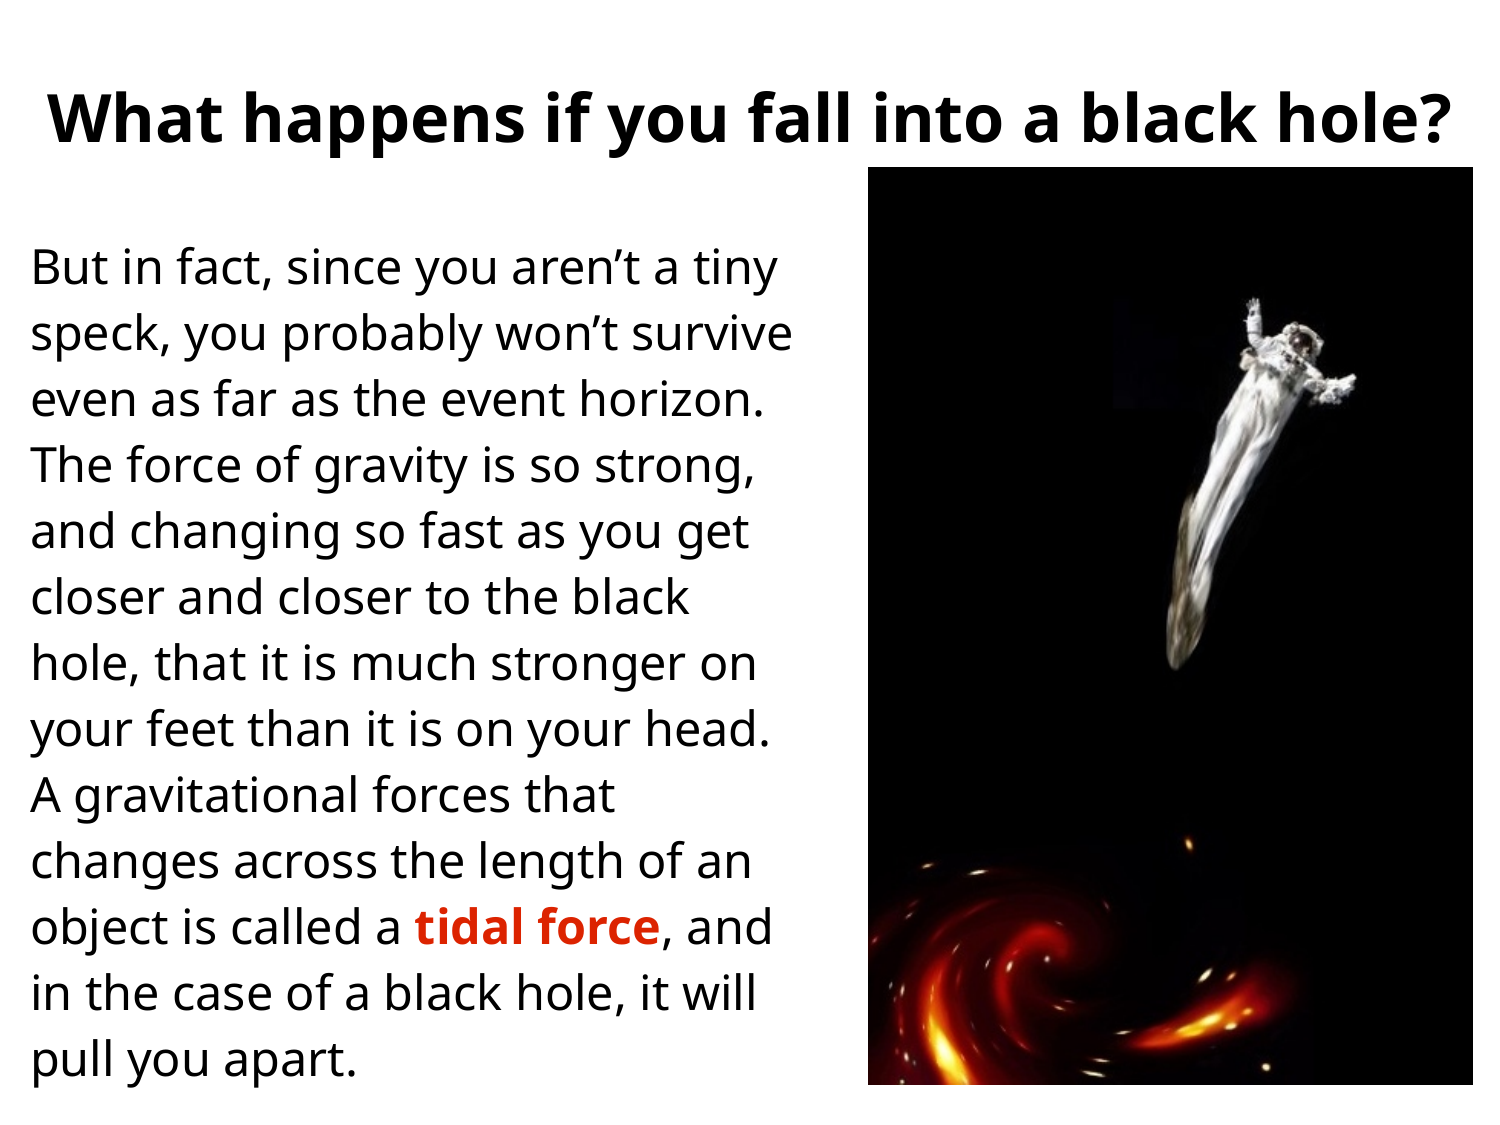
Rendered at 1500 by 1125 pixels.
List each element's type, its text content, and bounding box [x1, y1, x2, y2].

picture [868, 167, 1473, 1085]
list But in fact, since you aren’t a tiny speck, you probably won’t survive even as far as the event horizon. The force of gravity is so strong, and changing so fast as you get closer and closer to the black hole, that it is much stronger on your feet than it is on your head. A gravitational forces that changes across the length of an object is called a tidal force, and in the case of a black hole, it will pull you apart. [30, 232, 811, 1096]
title What happens if you fall into a black hole? [30, 77, 1471, 156]
